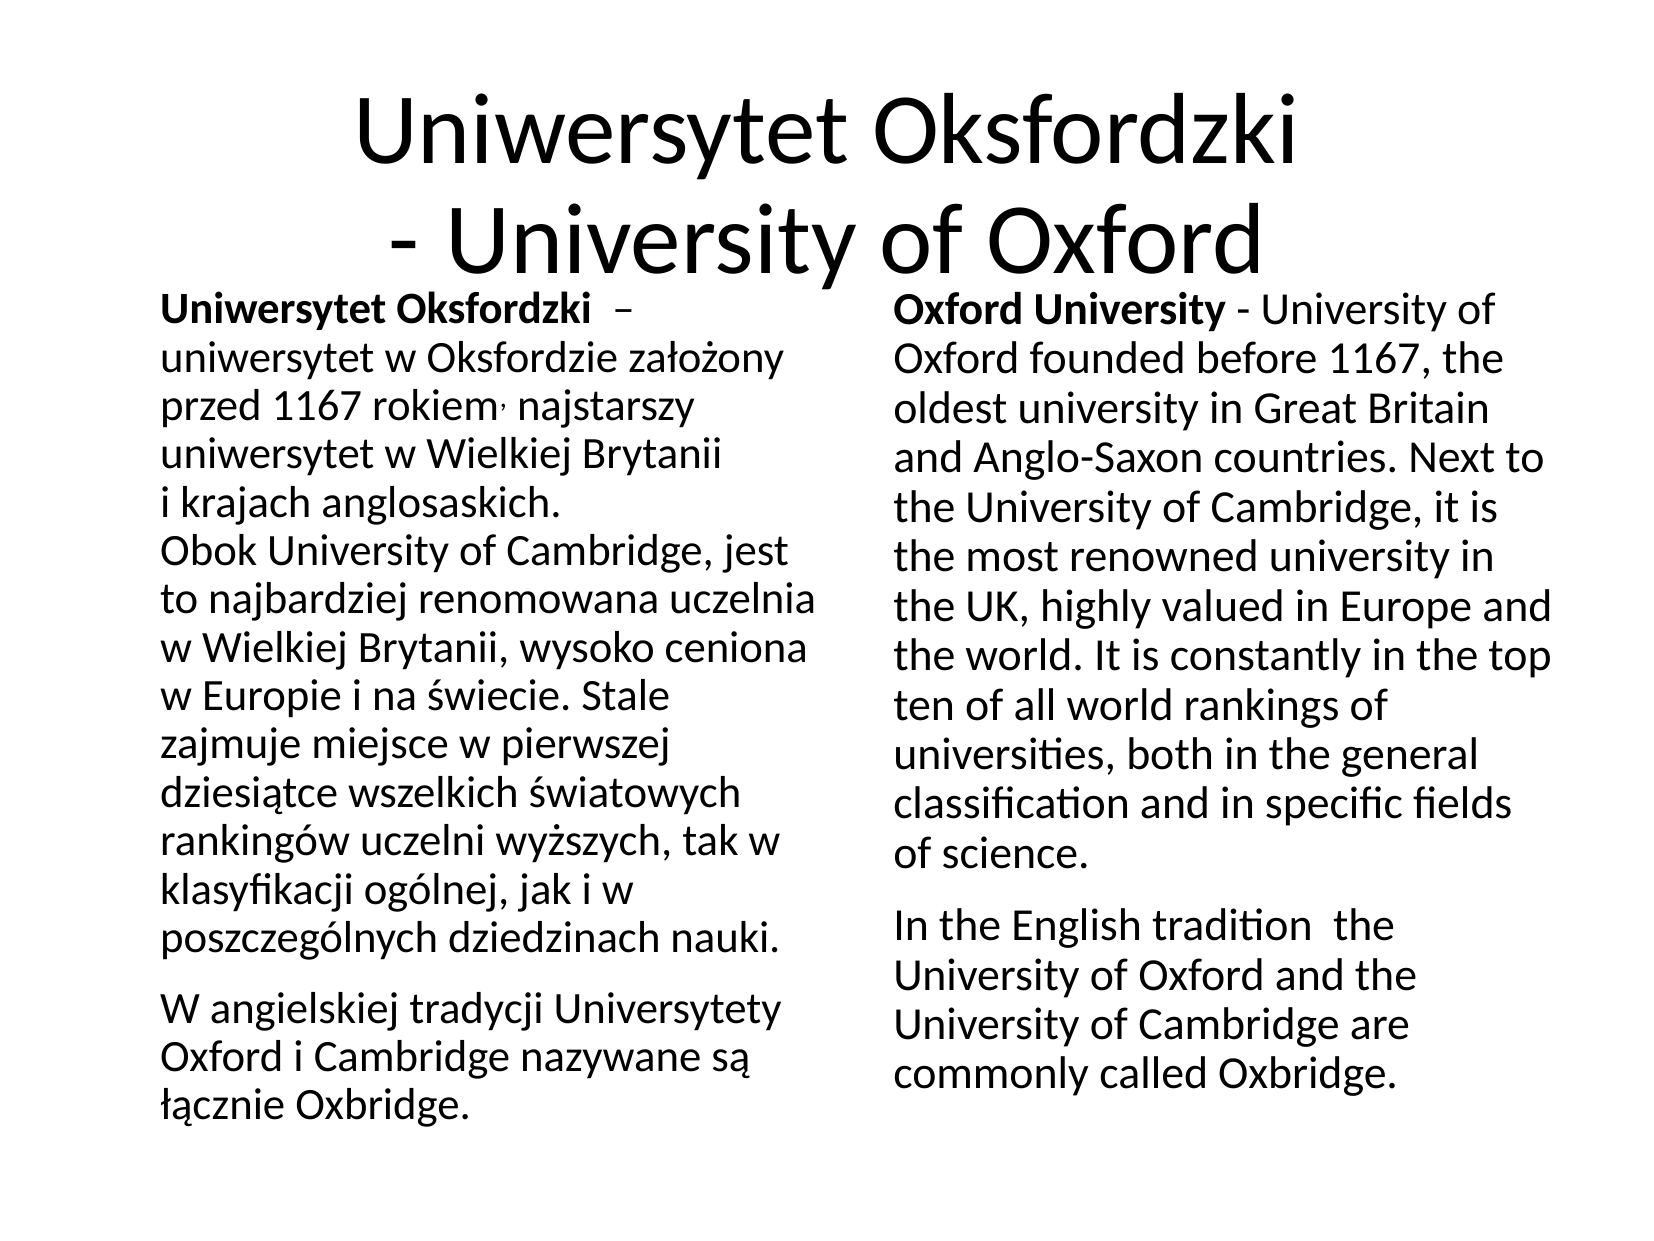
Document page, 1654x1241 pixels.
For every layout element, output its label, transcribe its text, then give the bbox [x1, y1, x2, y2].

list Uniwersytet Oksfordzki –uniwersytet w Oksfordzie założony przed 1167 rokiem, najstarszy uniwersytet w Wielkiej Brytanii i krajach anglosaskich. Obok University of Cambridge, jest to najbardziej renomowana uczelnia w Wielkiej Brytanii, wysoko ceniona w Europie i na świecie. Stale zajmuje miejsce w pierwszej dziesiątce wszelkich światowych rankingów uczelni wyższych, tak w klasyfikacji ogólnej, jak i w poszczególnych dziedzinach nauki. W angielskiej tradycji Universytety Oxford i Cambridge nazywane są łącznie Oxbridge. [106, 277, 837, 1175]
list Oxford University - University of Oxford founded before 1167, the oldest university in Great Britain and Anglo-Saxon countries. Next to the University of Cambridge, it is the most renowned university in the UK, highly valued in Europe and the world. It is constantly in the top ten of all world rankings of universities, both in the general classification and in specific fields of science. In the English tradition the University of Oxford and the University of Cambridge are commonly called Oxbridge. [838, 277, 1569, 1175]
title Uniwersytet Oksfordzki - University of Oxford [113, 66, 1540, 306]
